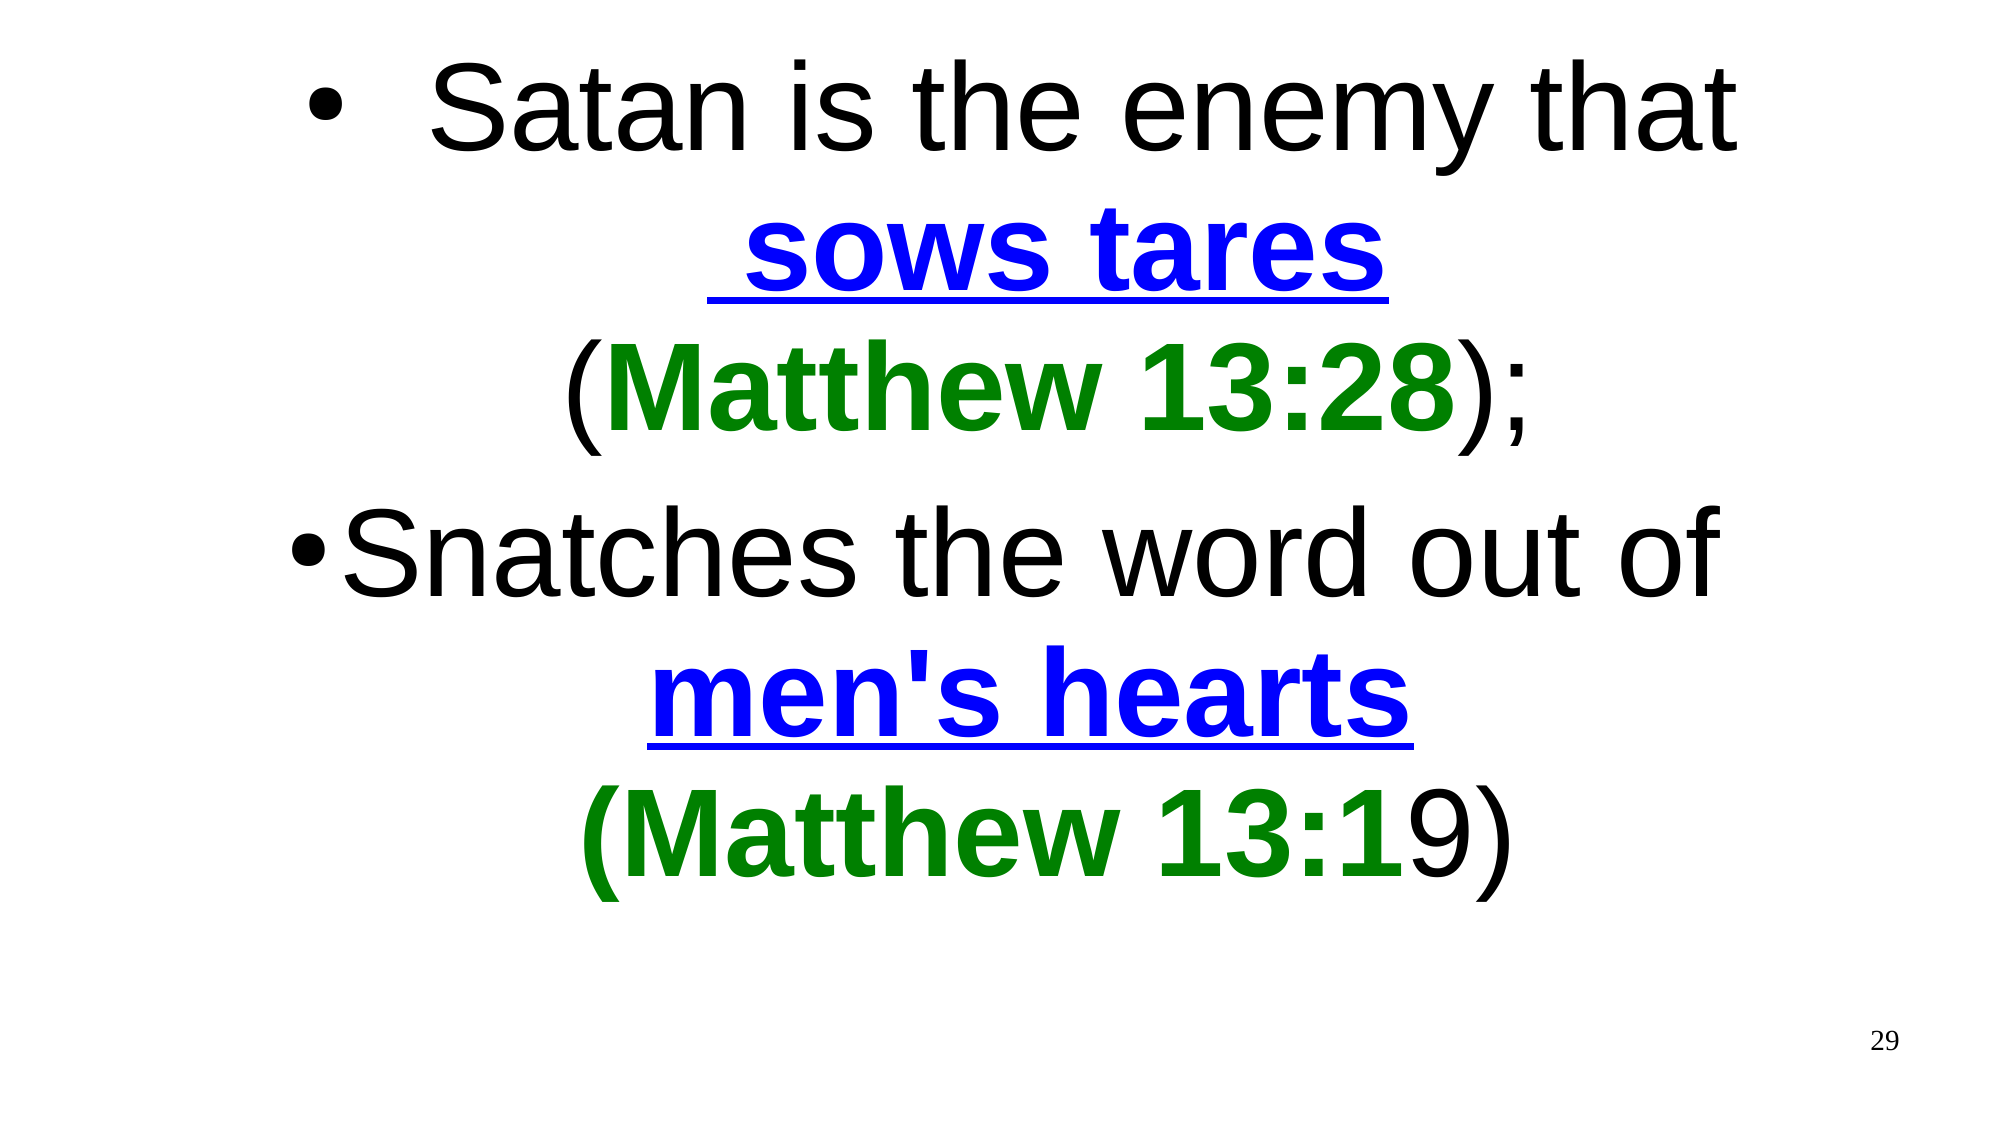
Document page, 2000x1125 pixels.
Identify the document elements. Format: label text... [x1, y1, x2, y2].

list Satan is the enemy that sows tares (Matthew 13:28); Snatches the word out of men's hearts (Matthew 13:19) [37, 37, 1988, 1088]
